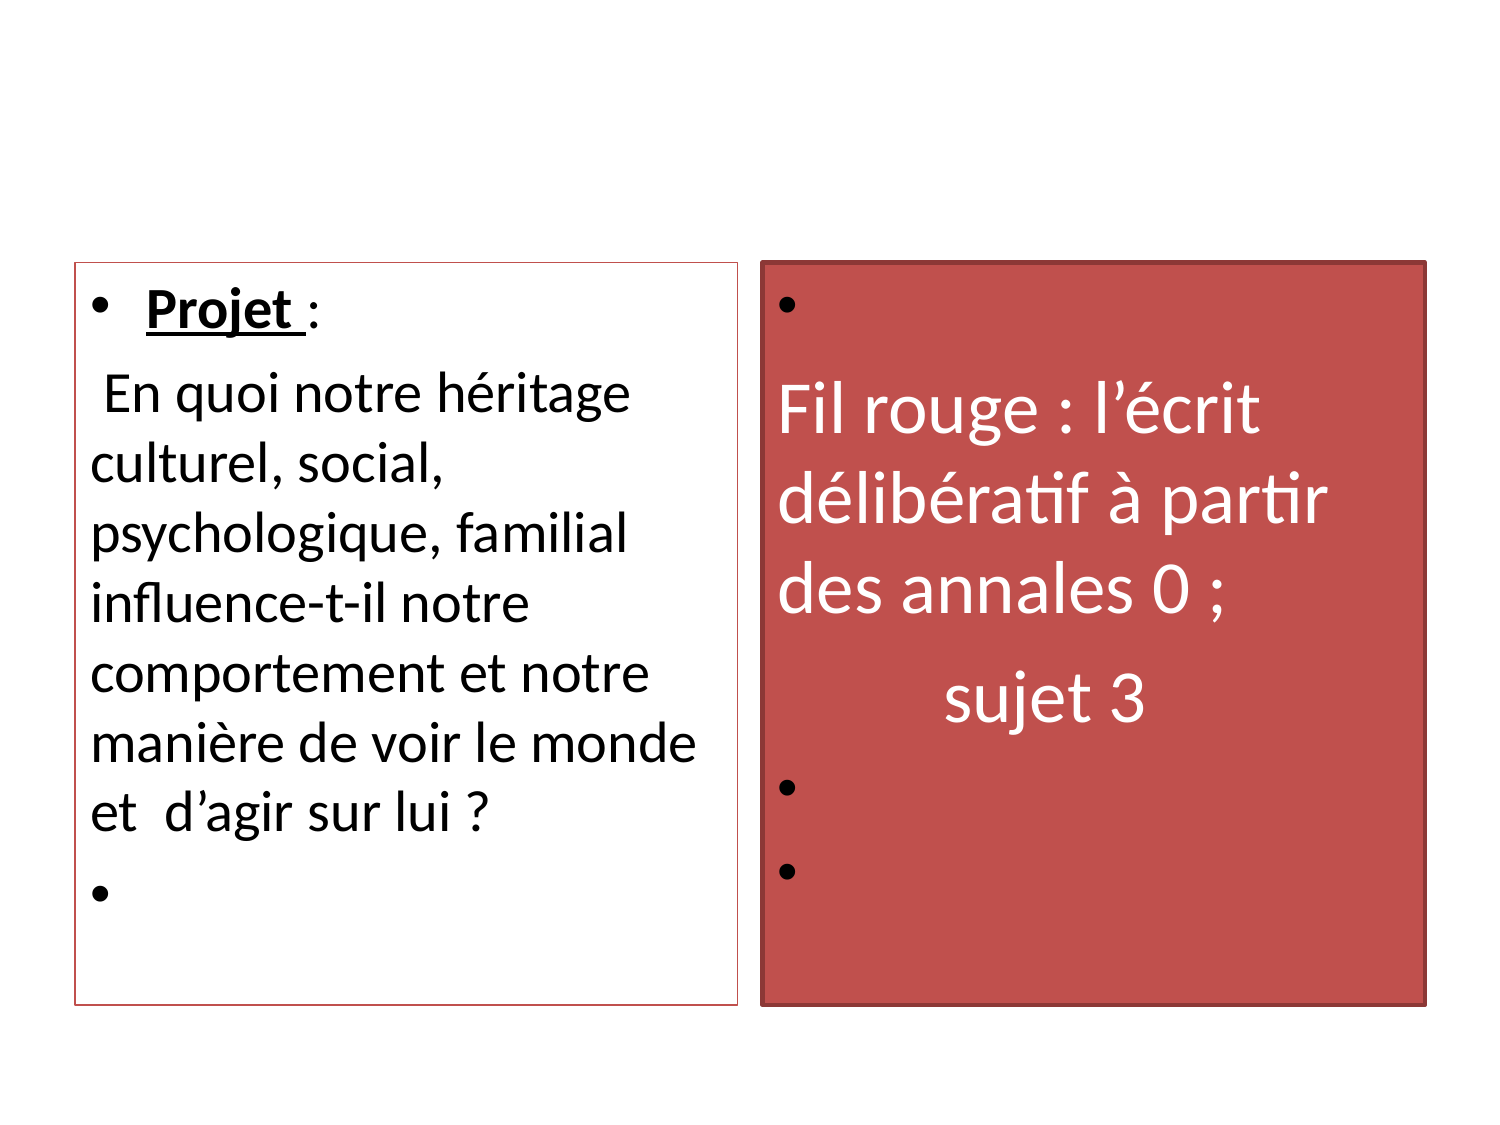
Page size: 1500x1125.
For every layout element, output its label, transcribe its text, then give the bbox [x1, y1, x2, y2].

list Projet : En quoi notre héritage culturel, social, psychologique, familial influence-t-il notre comportement et notre manière de voir le monde et d’agir sur lui ? [75, 262, 738, 1005]
list Fil rouge : l’écrit délibératif à partir des annales 0 ; sujet 3 [762, 262, 1426, 1005]
